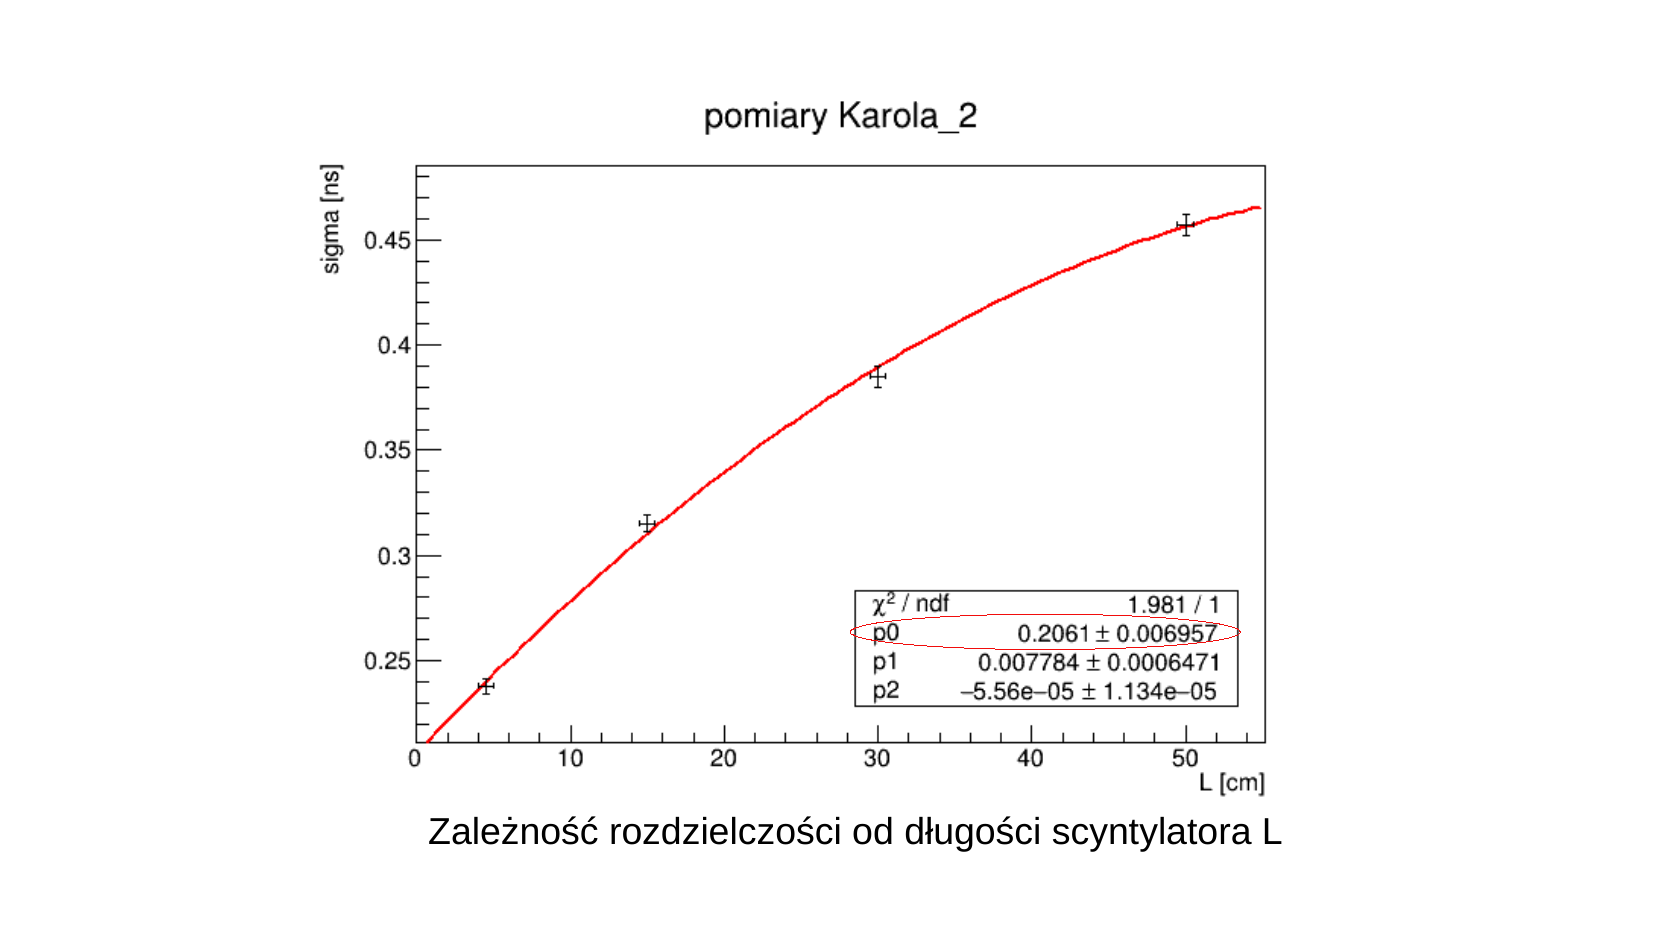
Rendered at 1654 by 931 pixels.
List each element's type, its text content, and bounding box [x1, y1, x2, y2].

picture [311, 94, 1371, 815]
text_box Zależność rozdzielczości od długości scyntylatora L [413, 803, 1308, 860]
